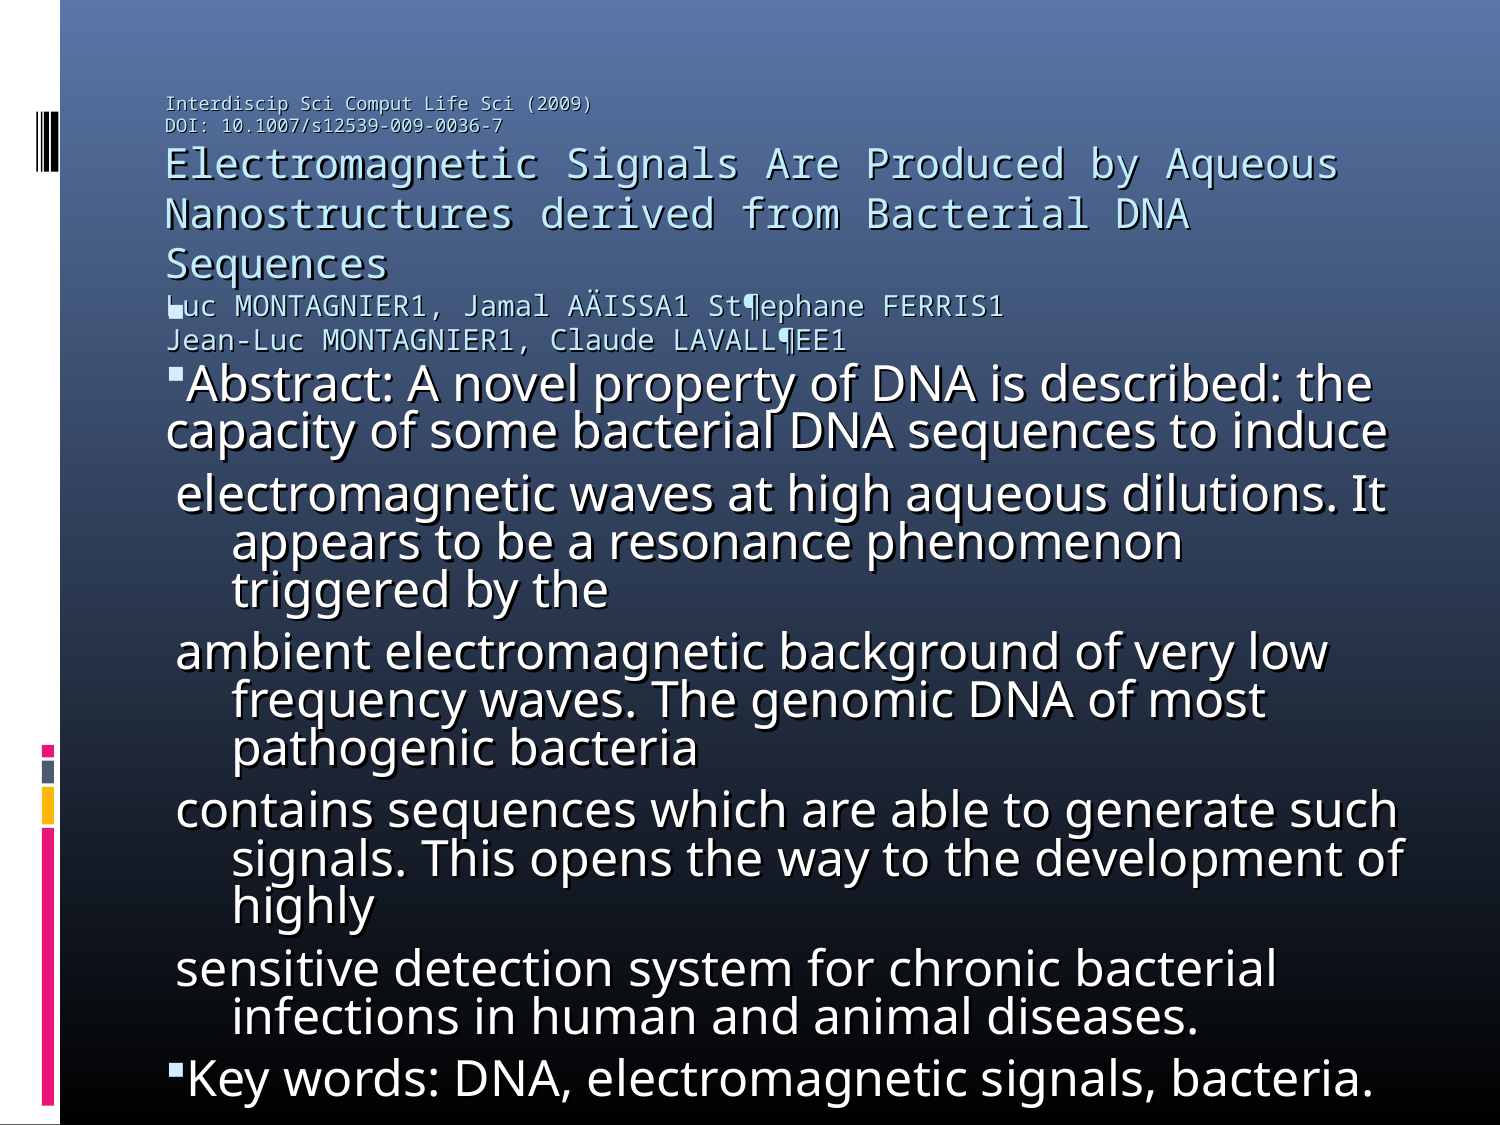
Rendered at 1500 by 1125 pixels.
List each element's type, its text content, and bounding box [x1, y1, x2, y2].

text_box Interdiscip Sci Comput Life Sci (2009) DOI: 10.1007/s12539-009-0036-7 Electromagnetic Signals Are Produced by Aqueous Nanostructures derived from Bacterial DNA Sequences Luc MONTAGNIER1, Jamal AÄISSA1 St¶ephane FERRIS1 Jean-Luc MONTAGNIER1, Claude LAVALL¶EE1 [150, 84, 1426, 292]
text_box Abstract: A novel property of DNA is described: the capacity of some bacterial DNA sequences to induce electromagnetic waves at high aqueous dilutions. It appears to be a resonance phenomenon triggered by the ambient electromagnetic background of very low frequency waves. The genomic DNA of most pathogenic bacteria contains sequences which are able to generate such signals. This opens the way to the development of highly sensitive detection system for chronic bacterial infections in human and animal diseases. Key words: DNA, electromagnetic signals, bacteria. [150, 292, 1426, 1043]
